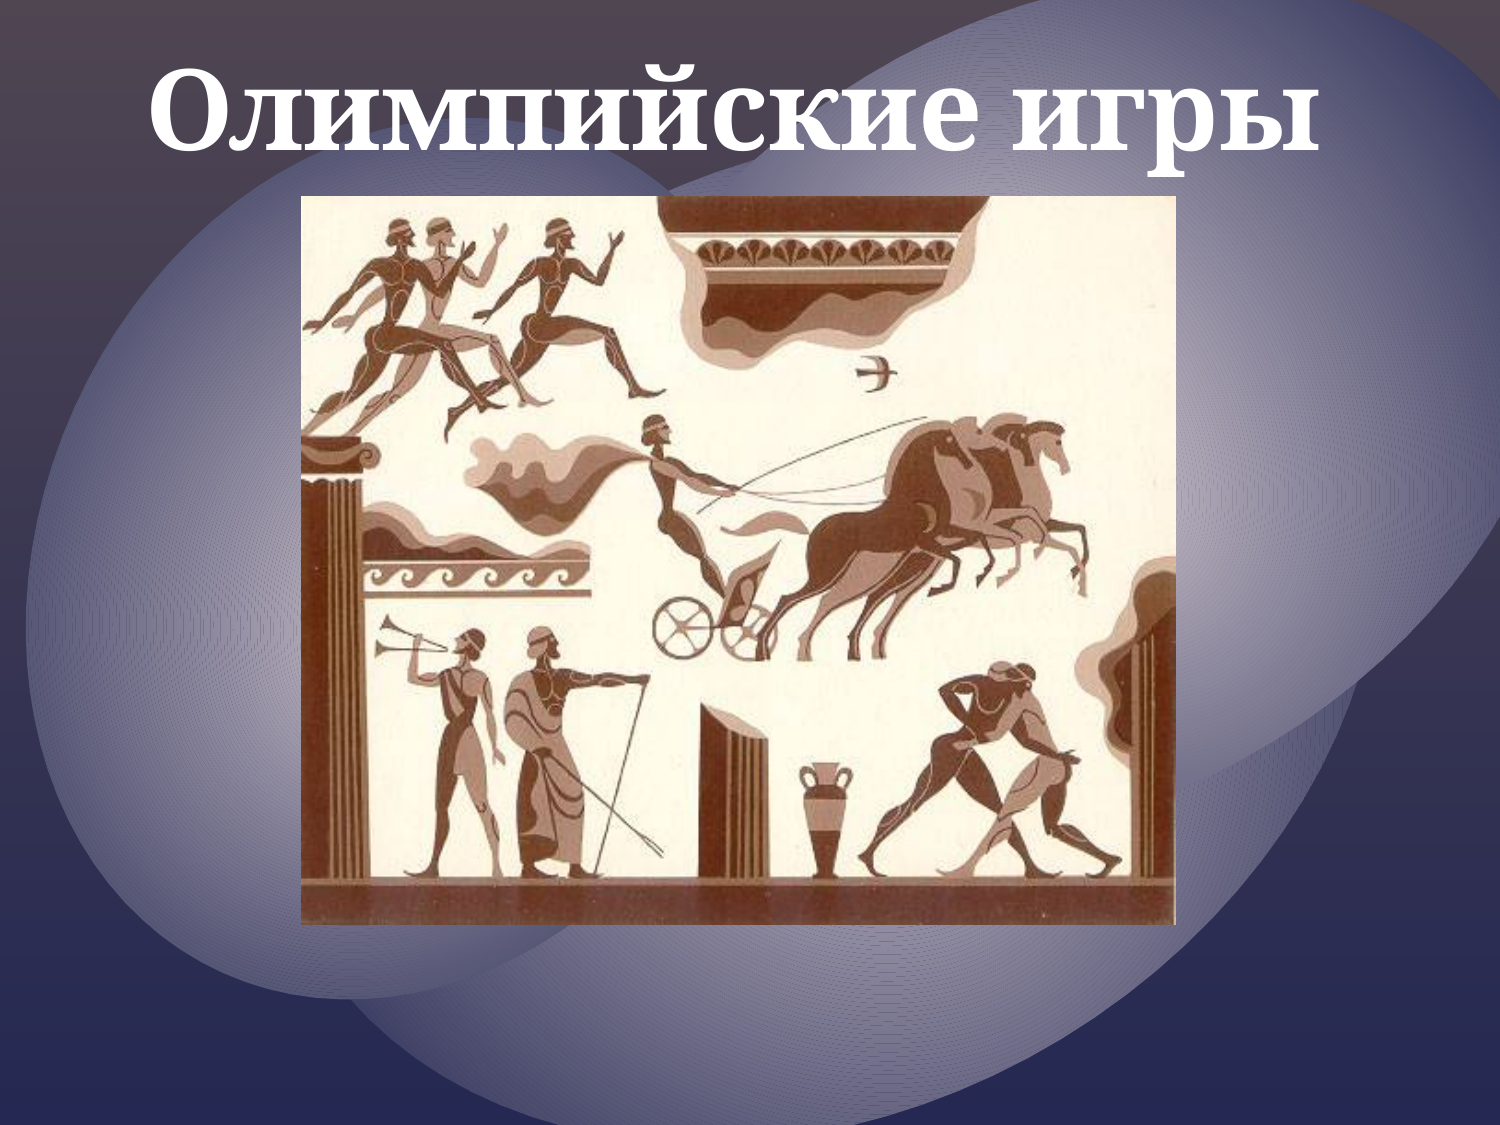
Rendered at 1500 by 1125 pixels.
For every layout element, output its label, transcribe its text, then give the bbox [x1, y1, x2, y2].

title Олимпийские игры [53, 31, 1384, 325]
picture [301, 196, 1176, 925]
